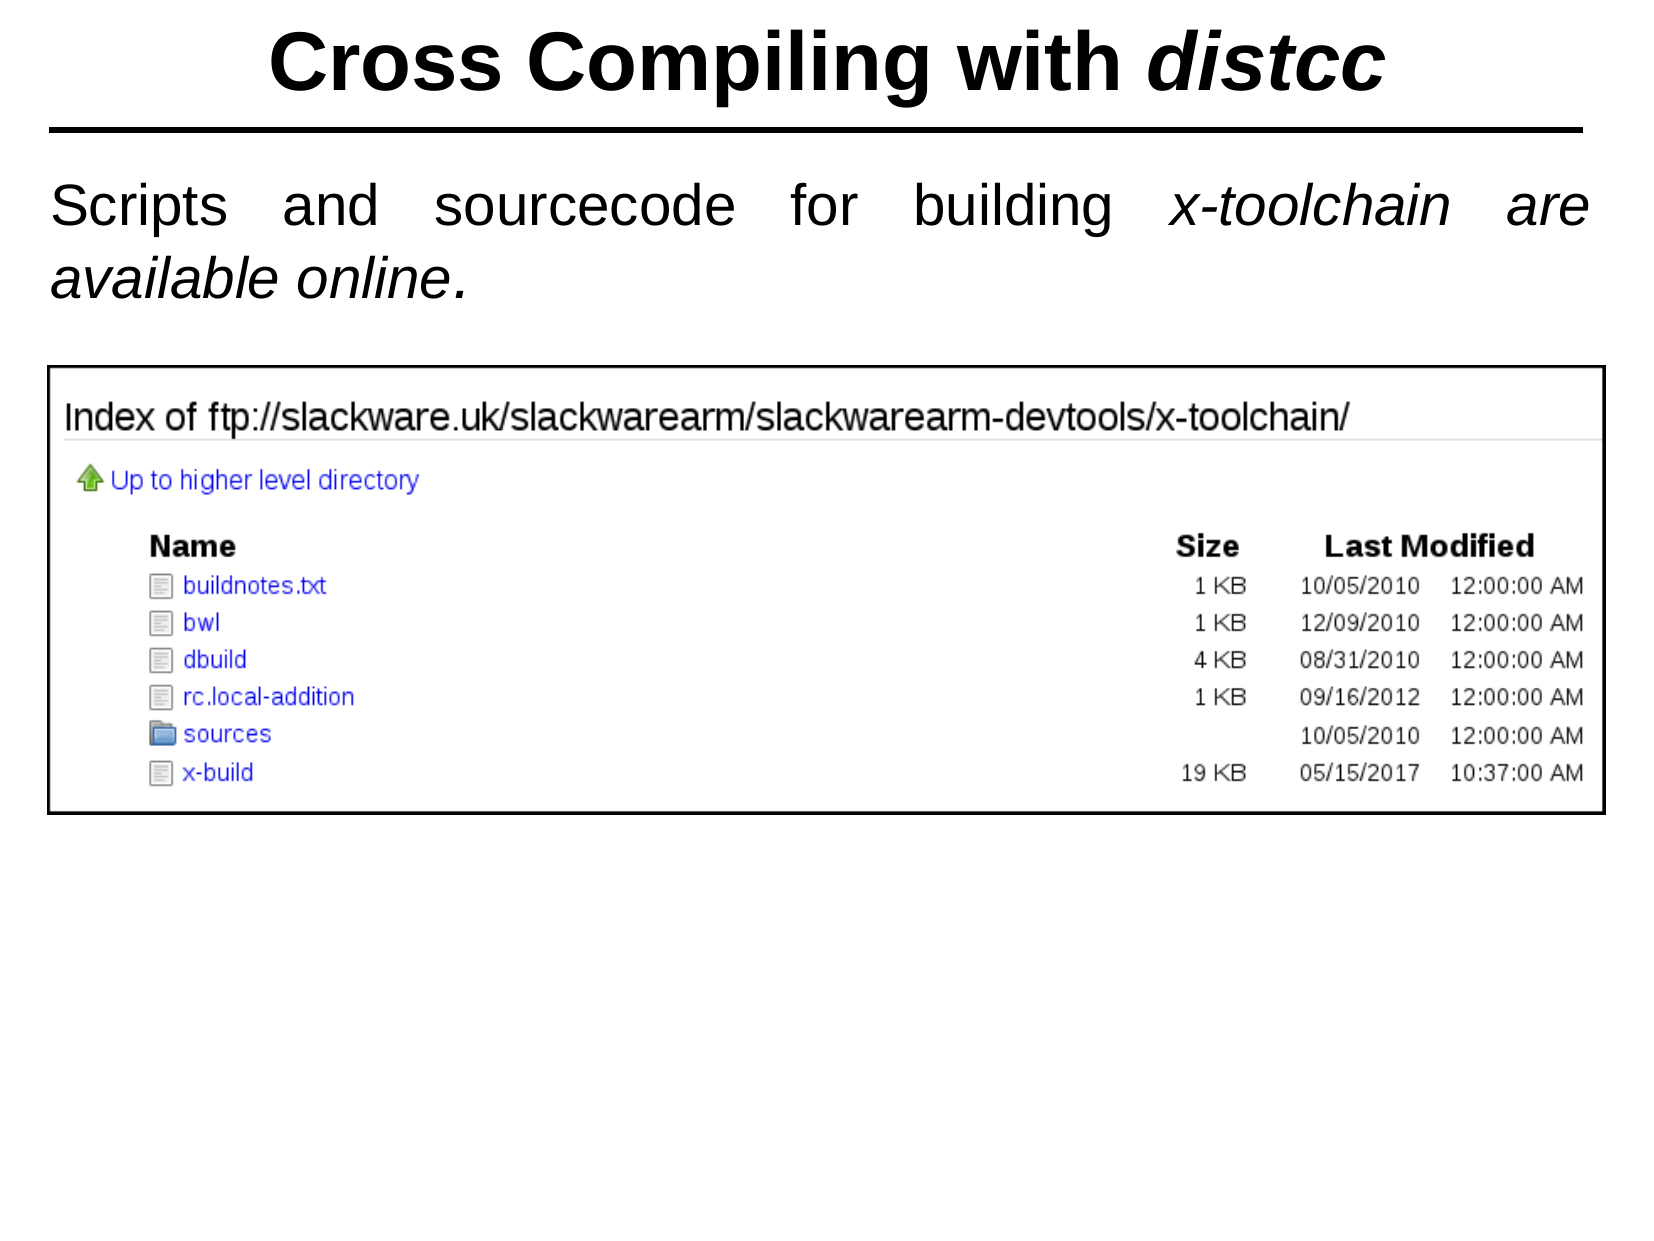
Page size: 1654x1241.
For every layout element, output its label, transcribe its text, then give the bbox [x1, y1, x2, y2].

text_box Scripts and sourcecode for building x-toolchain are available online. [35, 165, 1607, 331]
text_box Cross Compiling with distcc [49, 8, 1607, 150]
picture [47, 365, 1606, 815]
